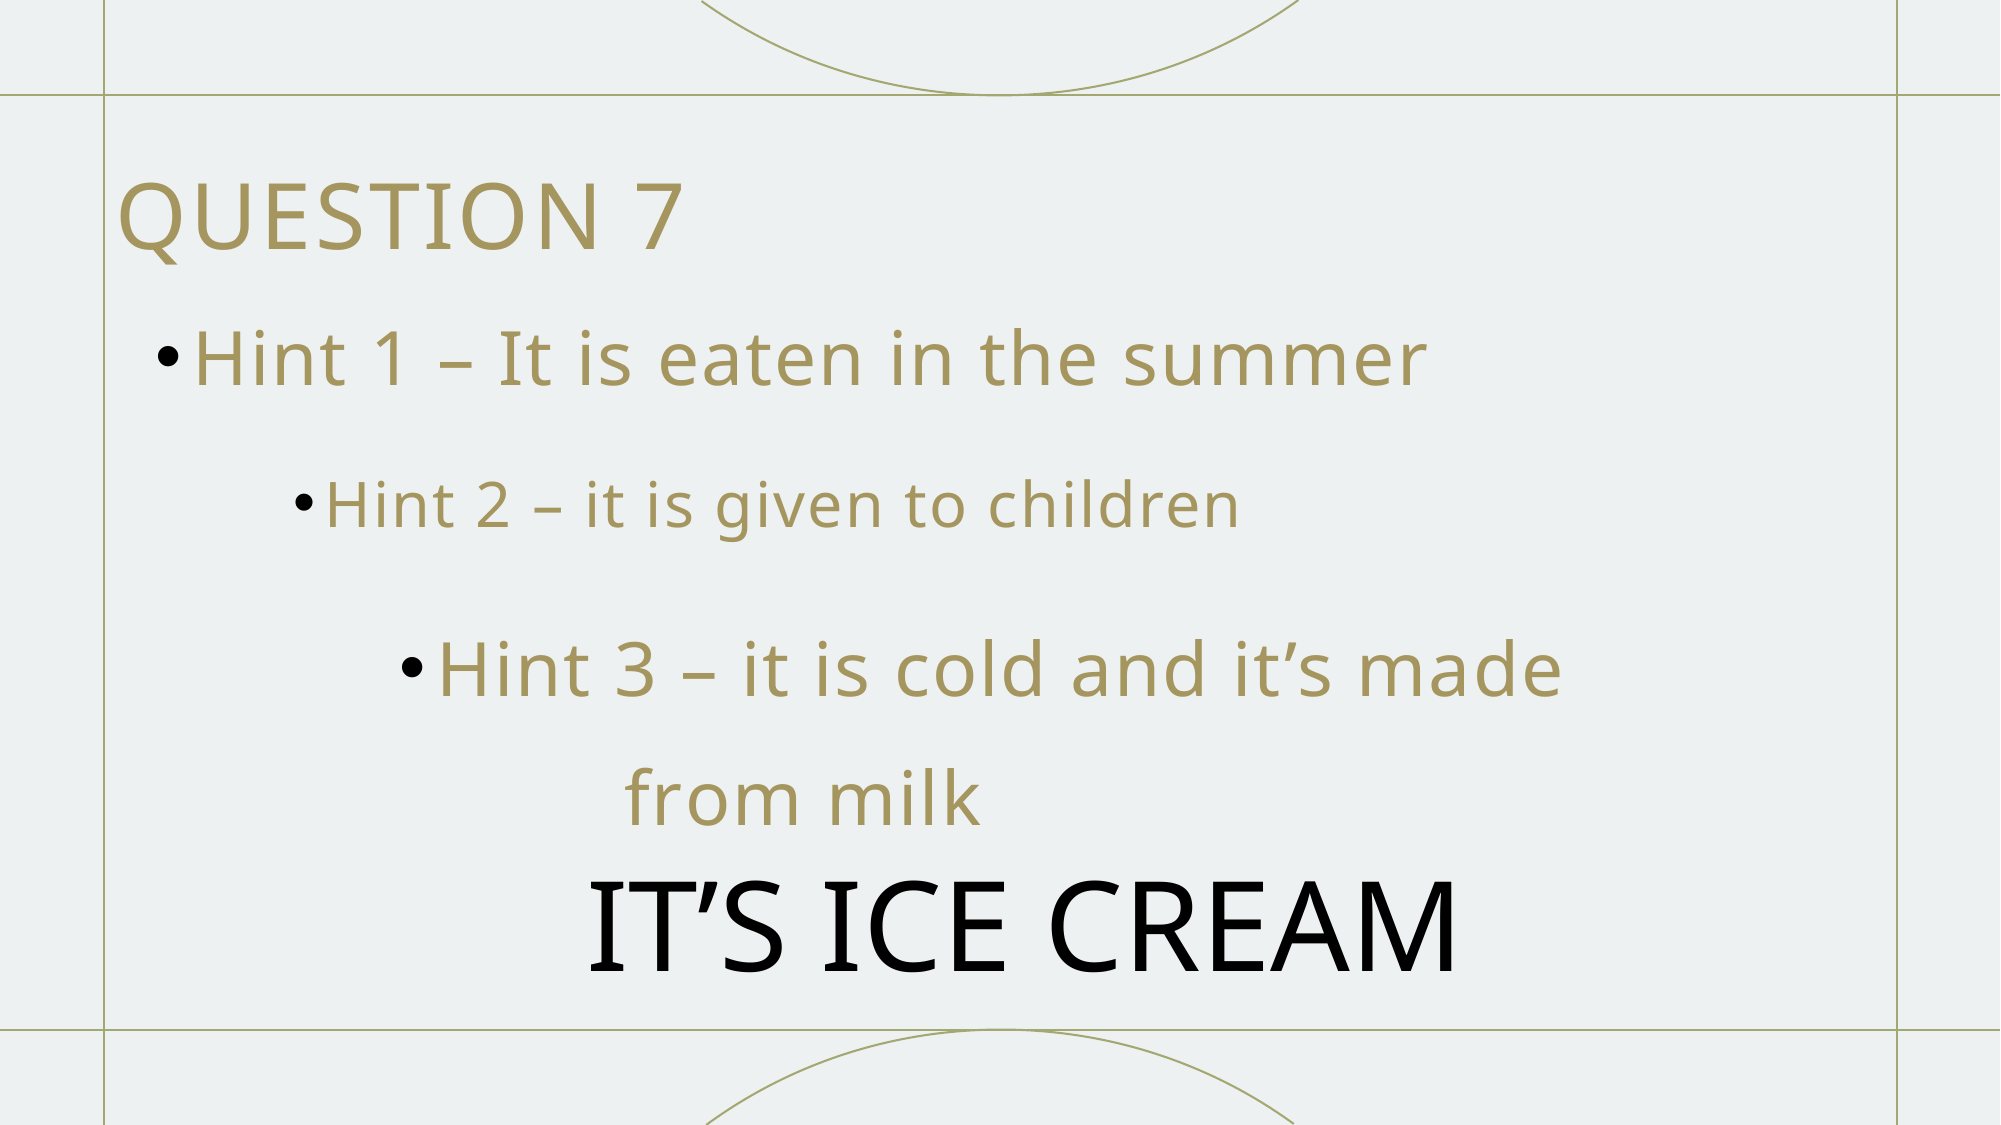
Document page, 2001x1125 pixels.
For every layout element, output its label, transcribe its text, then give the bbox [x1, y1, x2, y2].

text_box Hint 3 – it is cold and it’s made from milk [381, 585, 2000, 710]
list Hint 2 – it is given to children [275, 431, 2000, 556]
title QUESTION 7 [97, 97, 1823, 316]
text_box Hint 1 – It is eaten in the summer [137, 274, 1863, 399]
text_box IT’S ICE CREAM [570, 839, 1451, 1006]
